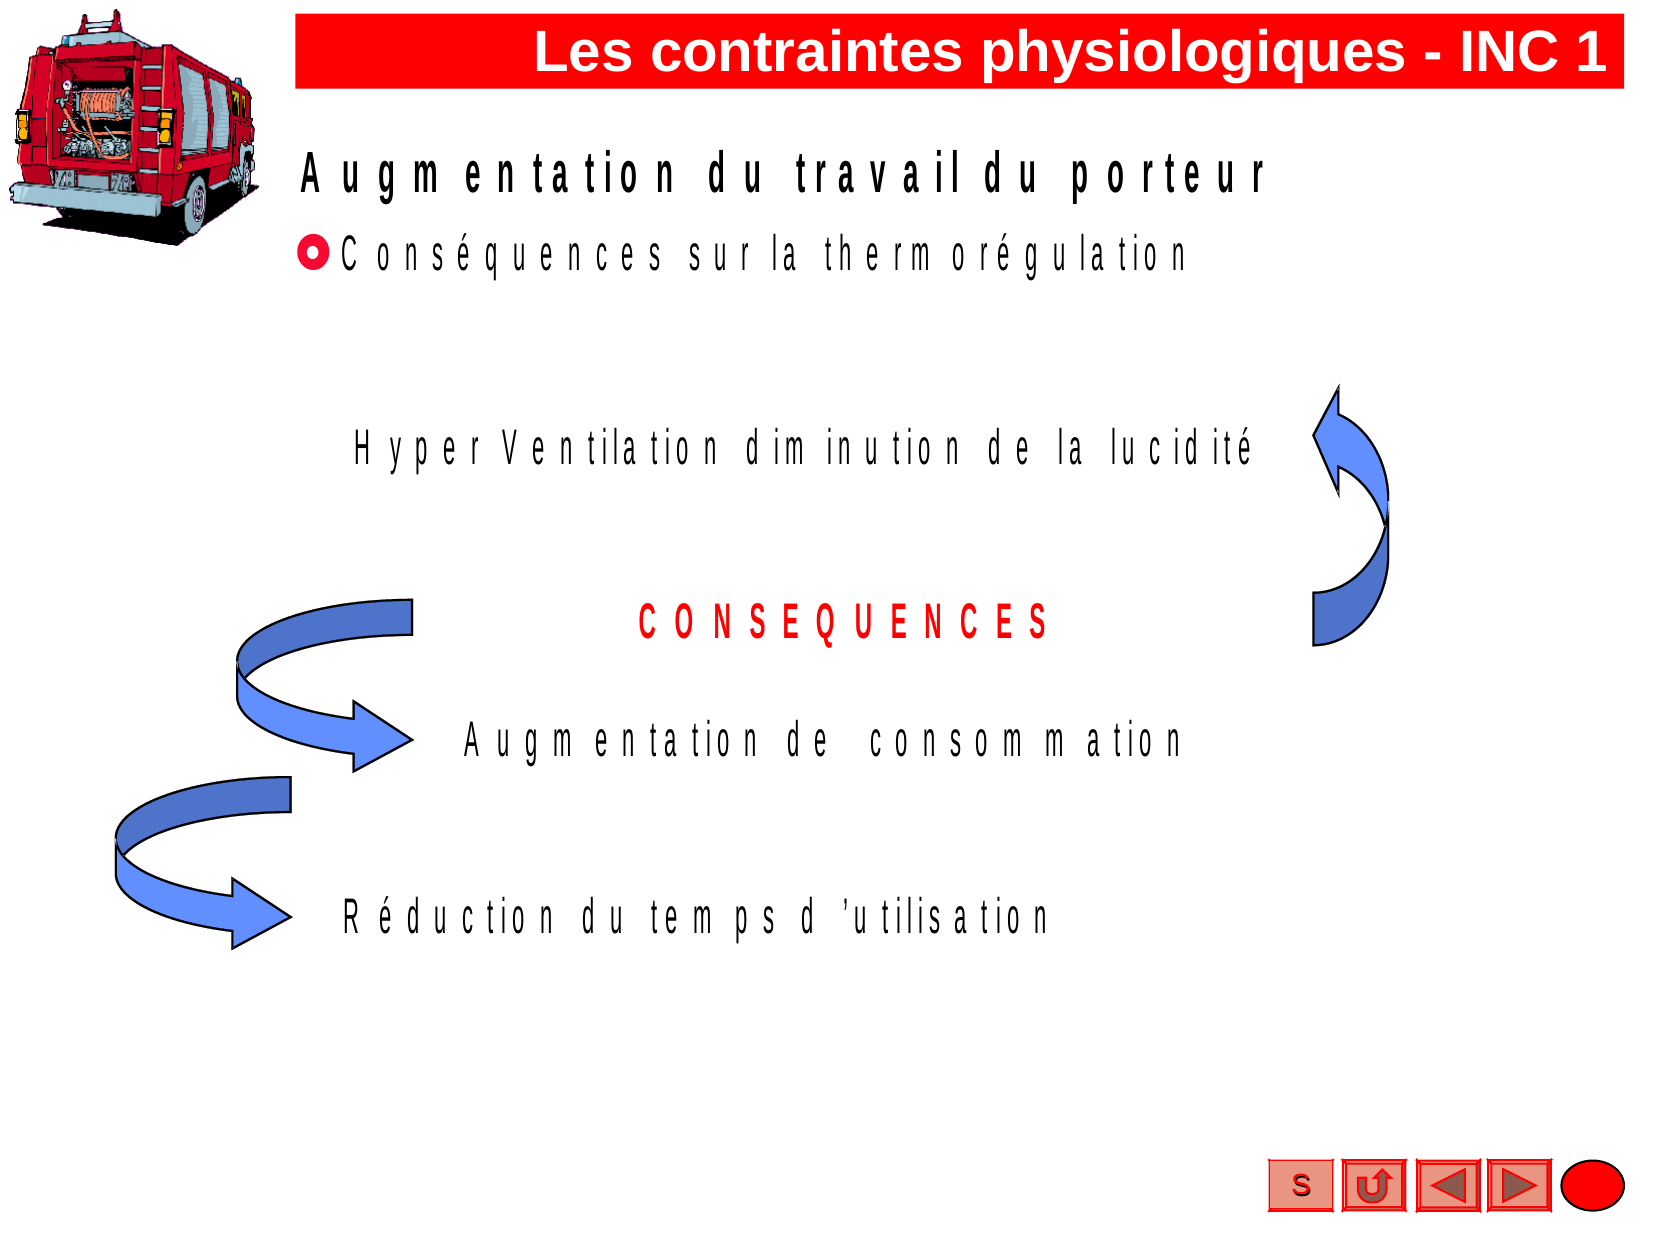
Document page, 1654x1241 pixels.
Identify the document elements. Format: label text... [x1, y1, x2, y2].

text_box Les contraintes physiologiques - INC 1 [295, 13, 1625, 89]
picture [114, 383, 1390, 975]
picture [265, 118, 1404, 312]
picture [8, 8, 260, 246]
text_box [1561, 1160, 1625, 1211]
